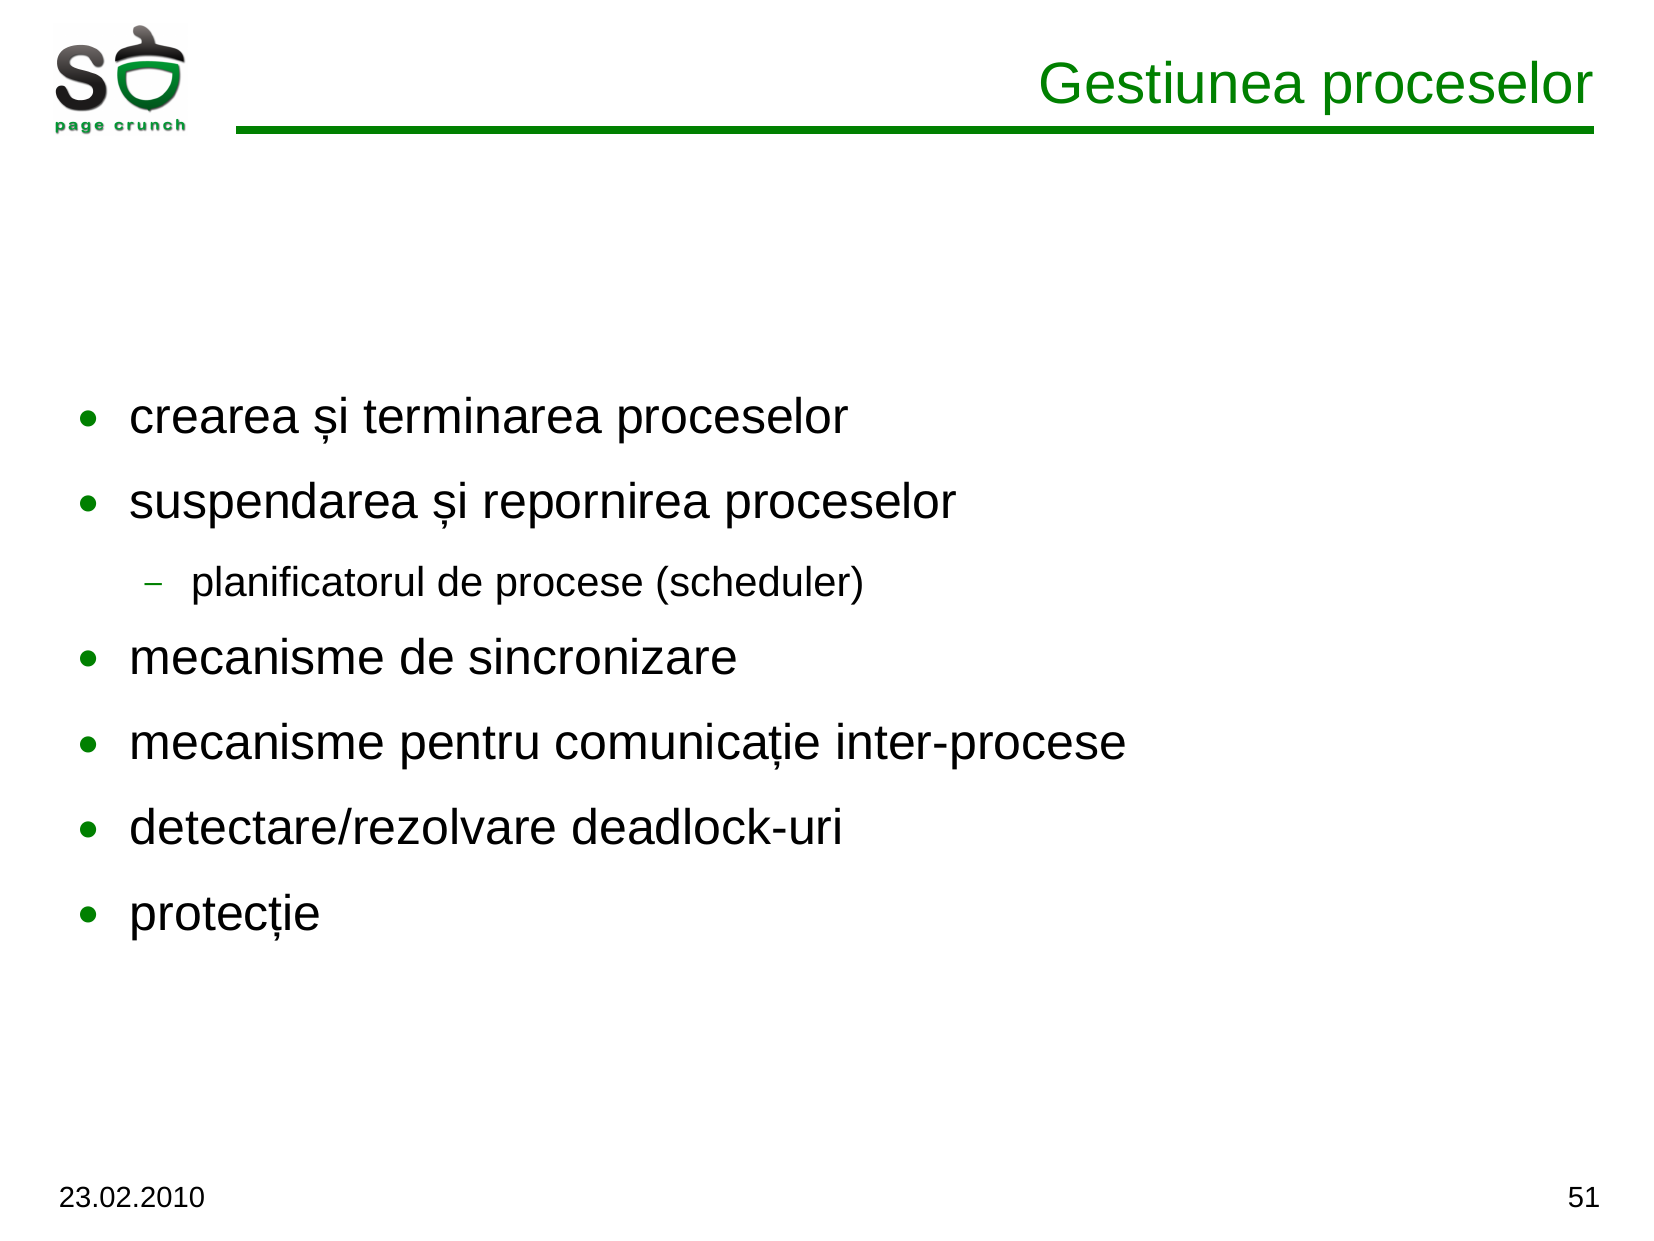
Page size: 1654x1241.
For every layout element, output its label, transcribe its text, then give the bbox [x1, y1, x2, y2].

list crearea și terminarea proceselor suspendarea și repornirea proceselor planificatorul de procese (scheduler) mecanisme de sincronizare mecanisme pentru comunicație inter-procese detectare/rezolvare deadlock-uri protecție [59, 177, 1595, 1152]
title Gestiunea proceselor [236, 49, 1595, 119]
picture [53, 23, 188, 136]
